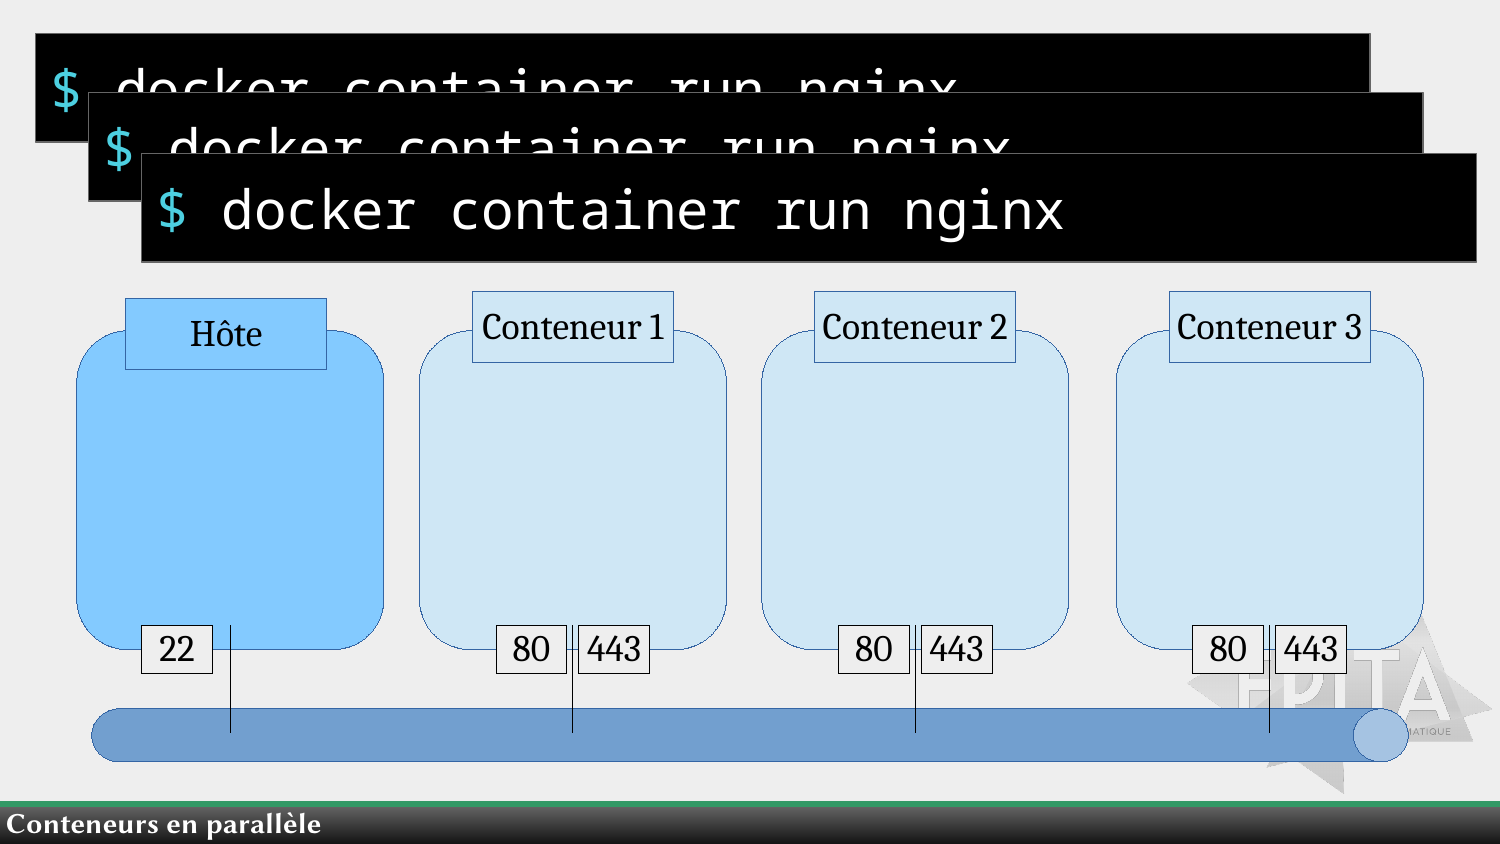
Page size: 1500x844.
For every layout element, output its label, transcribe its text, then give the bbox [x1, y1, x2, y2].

text_box [761, 330, 1069, 650]
text_box 443 [578, 625, 650, 674]
text_box $ docker container run nginx [35, 33, 1371, 142]
text_box Hôte [125, 298, 327, 370]
text_box 443 [921, 625, 993, 674]
text_box [76, 330, 384, 650]
text_box Conteneur 3 [1169, 291, 1371, 363]
title Conteneurs en parallèle [5, 801, 1075, 844]
text_box $ docker container run nginx [88, 92, 1424, 201]
text_box 443 [1275, 625, 1347, 674]
text_box [1116, 330, 1424, 650]
text_box [91, 708, 1377, 762]
text_box Conteneur 1 [472, 291, 674, 363]
text_box [419, 330, 727, 650]
picture [1187, 587, 1492, 794]
text_box 80 [1192, 625, 1264, 674]
text_box Conteneur 2 [814, 291, 1016, 363]
text_box 80 [838, 625, 910, 674]
picture [1187, 650, 1269, 708]
text_box 80 [496, 625, 567, 674]
text_box 22 [141, 625, 213, 674]
text_box $ docker container run nginx [141, 153, 1477, 262]
